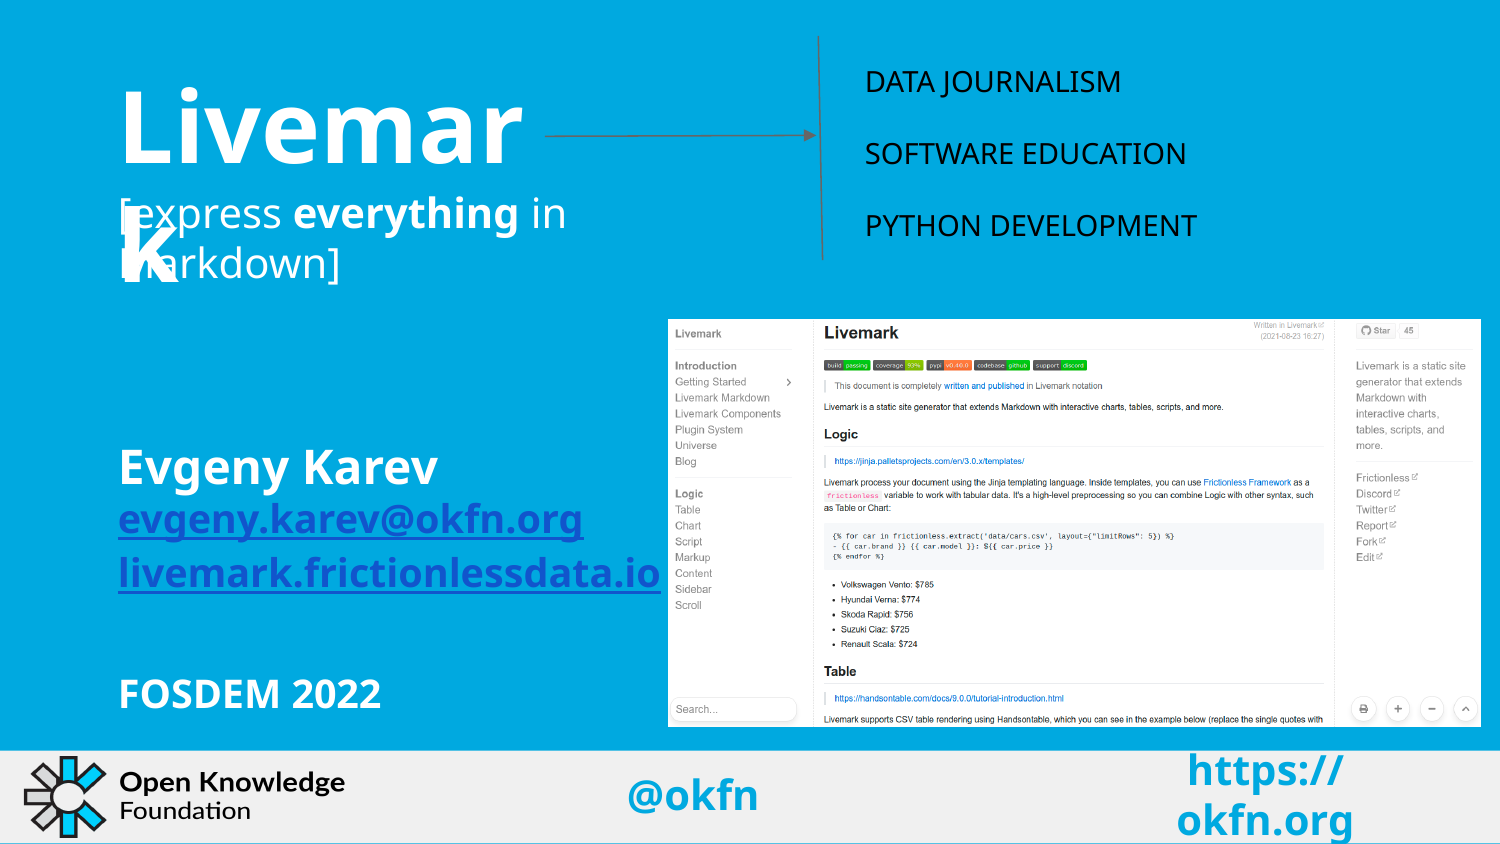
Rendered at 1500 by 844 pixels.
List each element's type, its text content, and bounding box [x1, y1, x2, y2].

picture [669, 320, 1480, 726]
list Evgeny Karev evgeny.karev@okfn.org livemark.frictionlessdata.io [102, 421, 668, 654]
text_box [express everything in Markdown] [102, 172, 772, 303]
text_box @okfn [546, 762, 841, 825]
subtitle Livemark [102, 48, 580, 161]
picture [12, 751, 102, 844]
list Evgeny Karev evgeny.karev@okfn.org livemark.frictionlessdata.io [102, 732, 958, 844]
text_box DATA JOURNALISM [850, 48, 1244, 114]
text_box https://okfn.org [1100, 762, 1431, 825]
text_box SOFTWARE EDUCATION [850, 120, 1227, 186]
text_box PYTHON DEVELOPMENT [850, 192, 1244, 258]
text_box FOSDEM 2022 [102, 654, 1172, 732]
